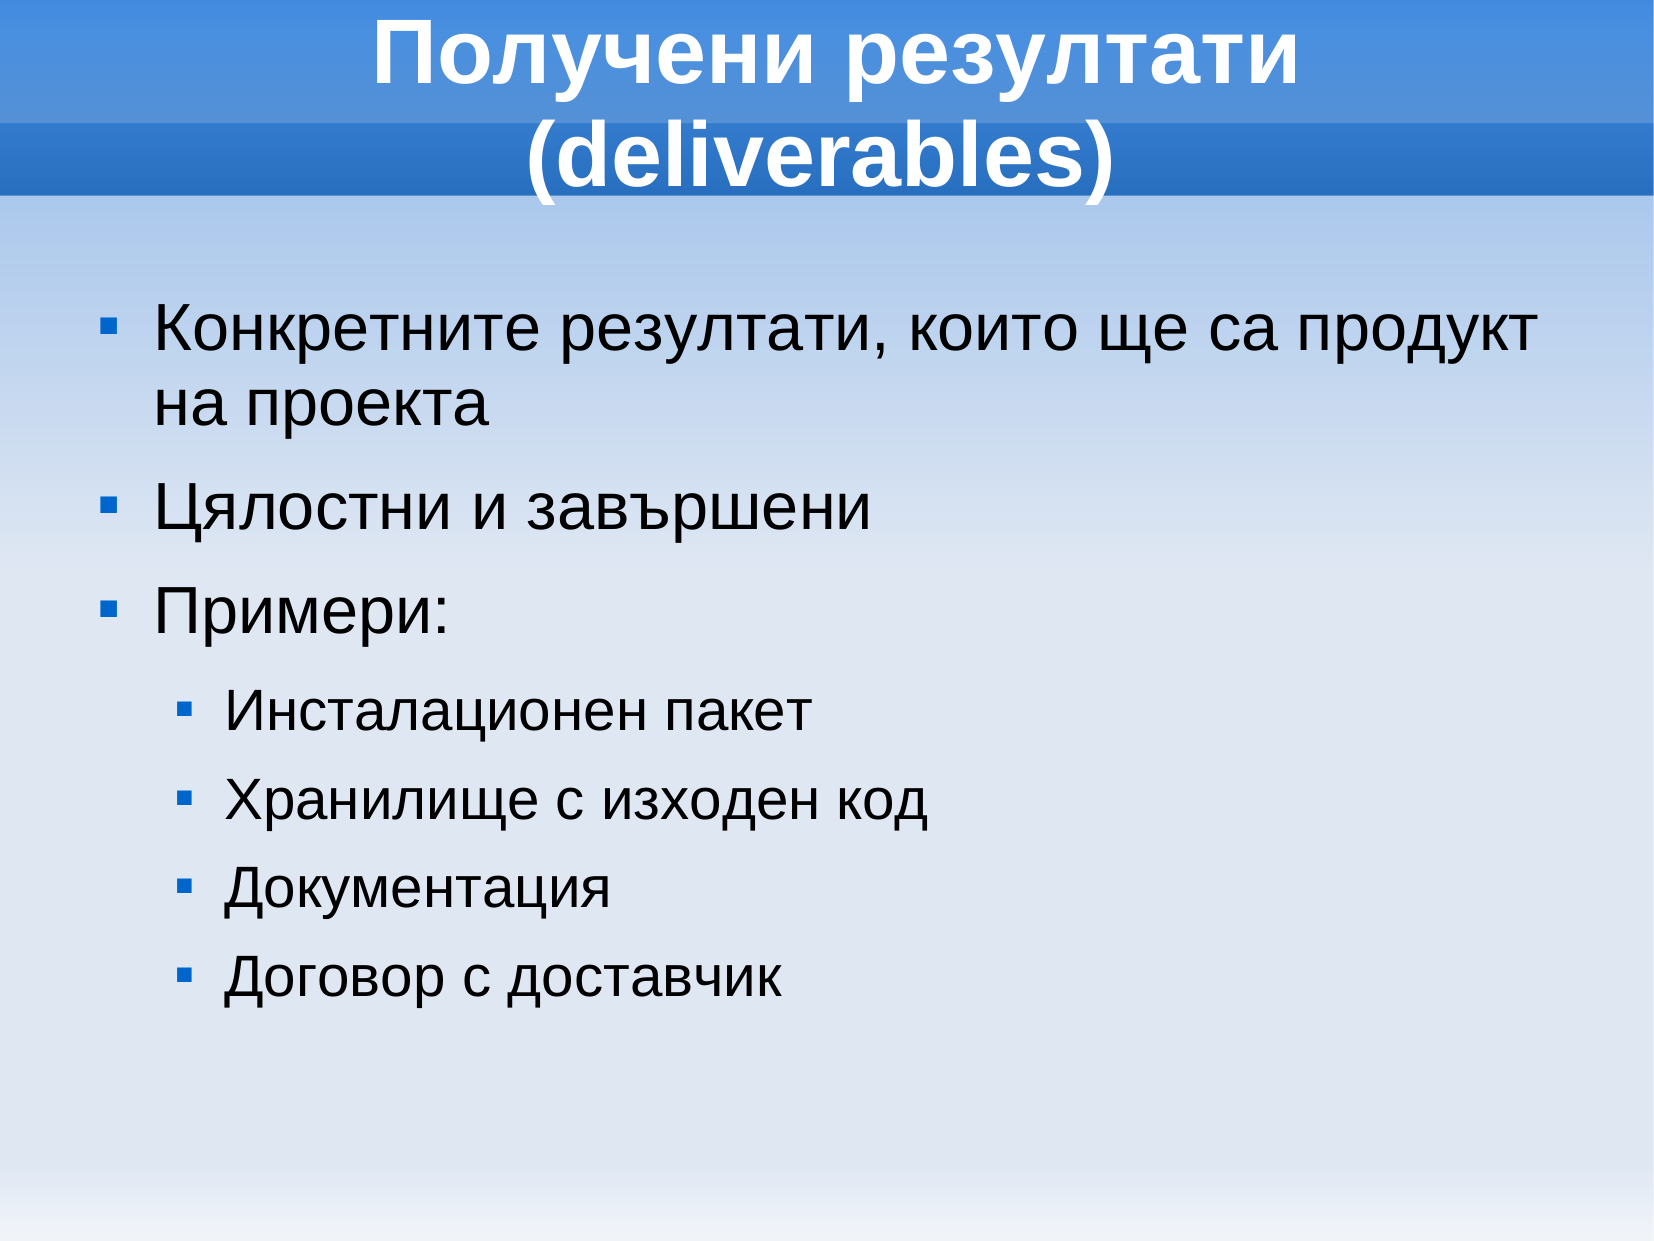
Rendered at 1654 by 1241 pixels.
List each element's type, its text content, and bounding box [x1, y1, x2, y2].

picture [0, 0, 1654, 1241]
title Получени резултати (deliverables) [76, 0, 1565, 208]
list Конкретните резултати, които ще са продукт на проекта Цялостни и завършени Примери: Инсталационен пакет Хранилище с изходен код Документация Договор с доставчик [82, 290, 1571, 1109]
